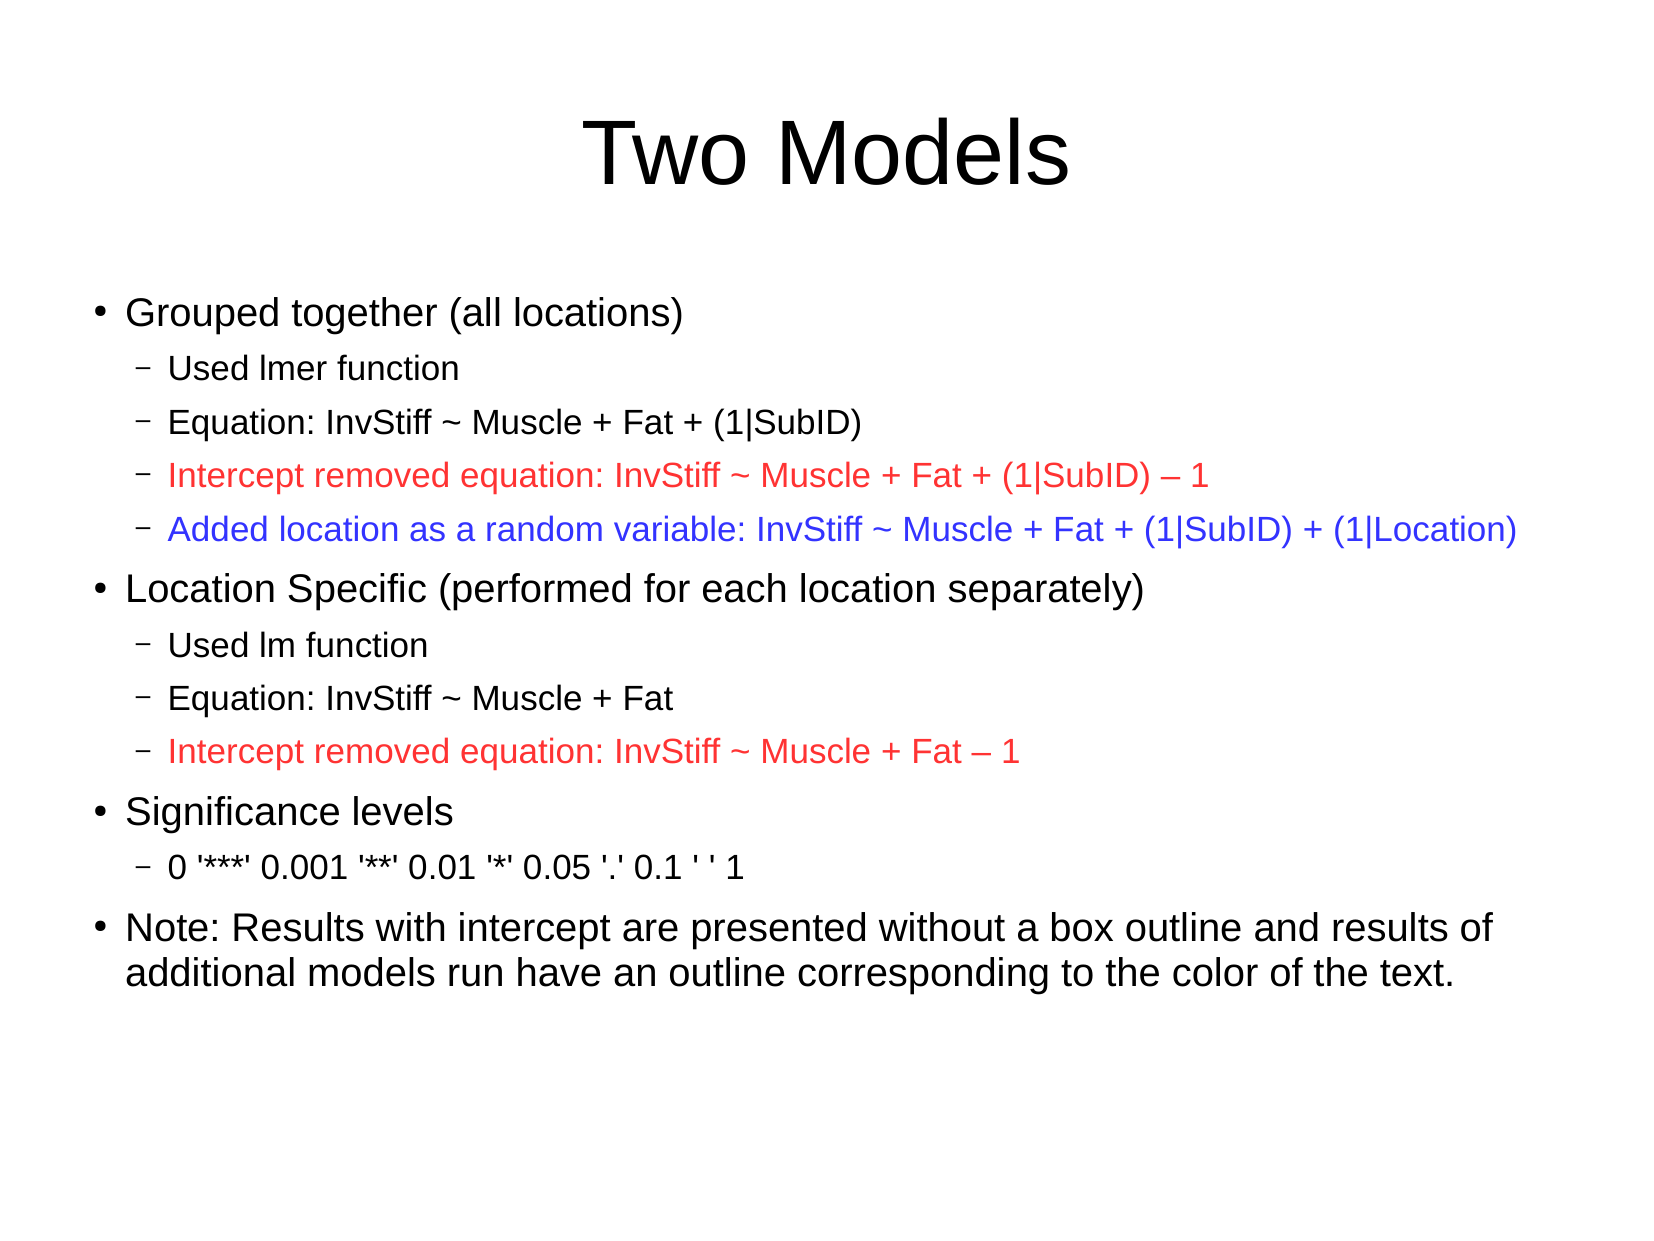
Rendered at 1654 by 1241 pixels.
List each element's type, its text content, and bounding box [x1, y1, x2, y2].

list Grouped together (all locations) Used lmer function Equation: InvStiff ~ Muscle + Fat + (1|SubID) Intercept removed equation: InvStiff ~ Muscle + Fat + (1|SubID) – 1 Added location as a random variable: InvStiff ~ Muscle + Fat + (1|SubID) + (1|Location) Location Specific (performed for each location separately) Used lm function Equation: InvStiff ~ Muscle + Fat Intercept removed equation: InvStiff ~ Muscle + Fat – 1 Significance levels 0 '***' 0.001 '**' 0.01 '*' 0.05 '.' 0.1 ' ' 1 Note: Results with intercept are presented without a box outline and results of additional models run have an outline corresponding to the color of the text. [82, 290, 1571, 1010]
title Two Models [82, 49, 1571, 257]
